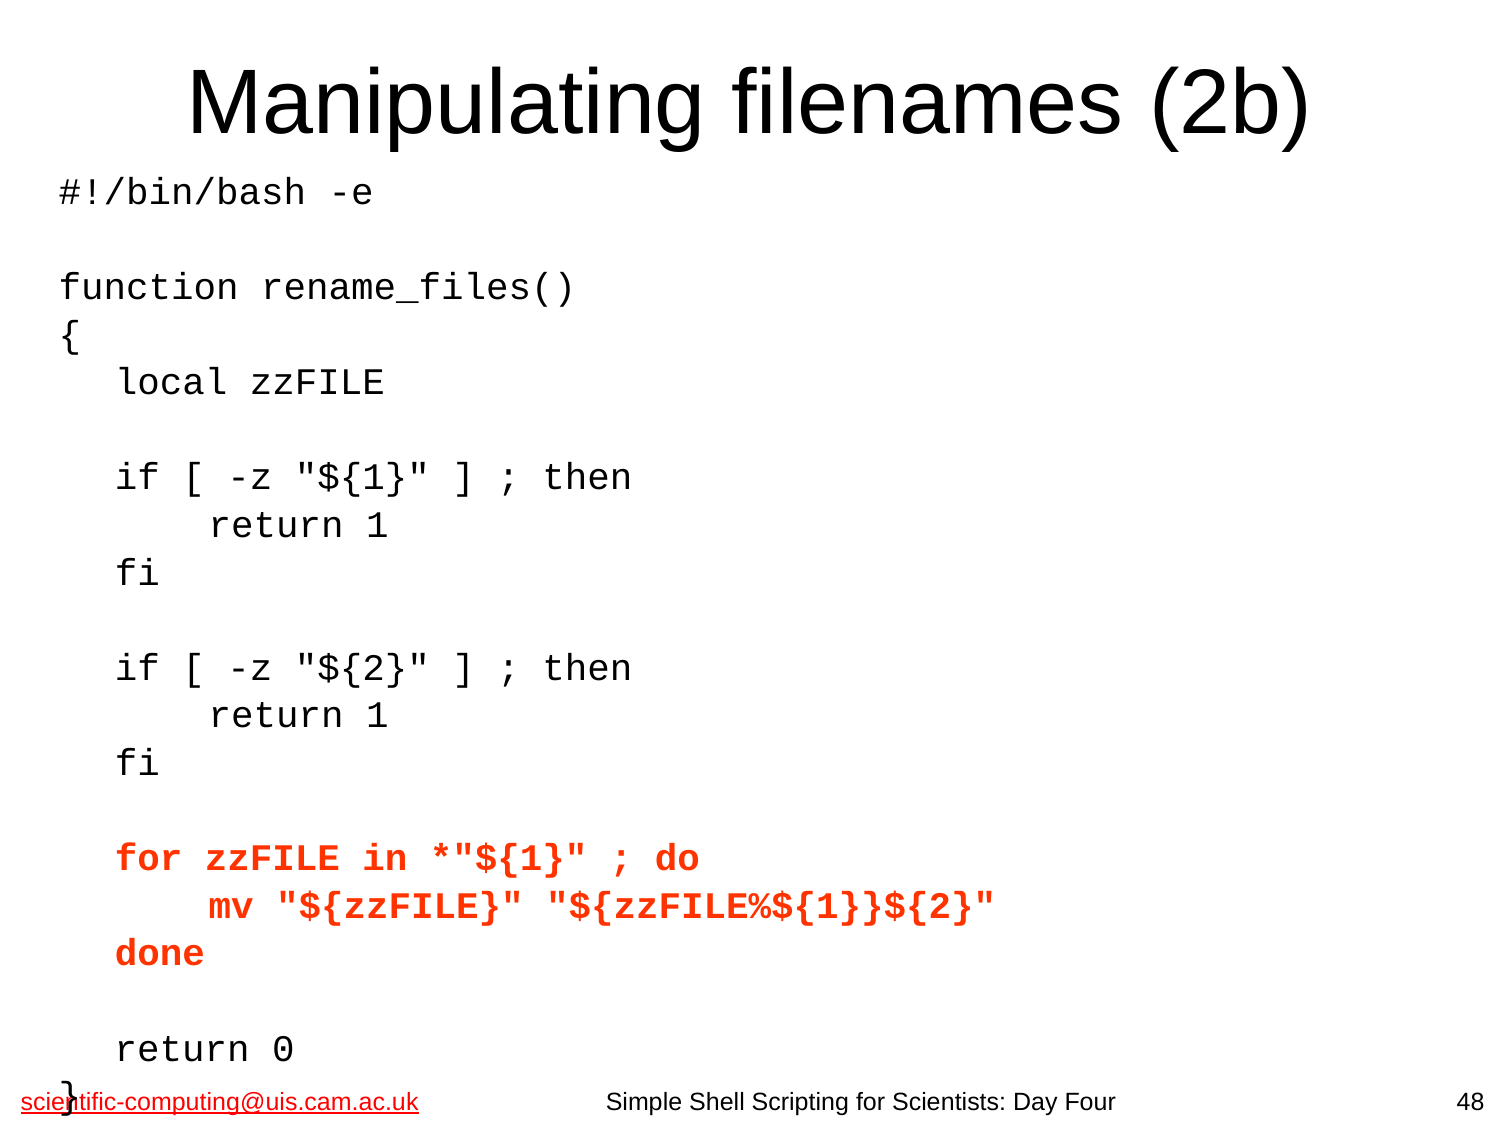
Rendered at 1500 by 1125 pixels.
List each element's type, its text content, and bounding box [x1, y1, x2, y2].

title Manipulating filenames (2b) [112, 38, 1388, 164]
list #!/bin/bash -e function rename_files() { local zzFILE if [ -z "${1}" ] ; then return 1 fi if [ -z "${2}" ] ; then return 1 fi for zzFILE in *"${1}" ; do mv "${zzFILE}" "${zzFILE%${1}}${2}" done return 0 } [43, 165, 1457, 1125]
